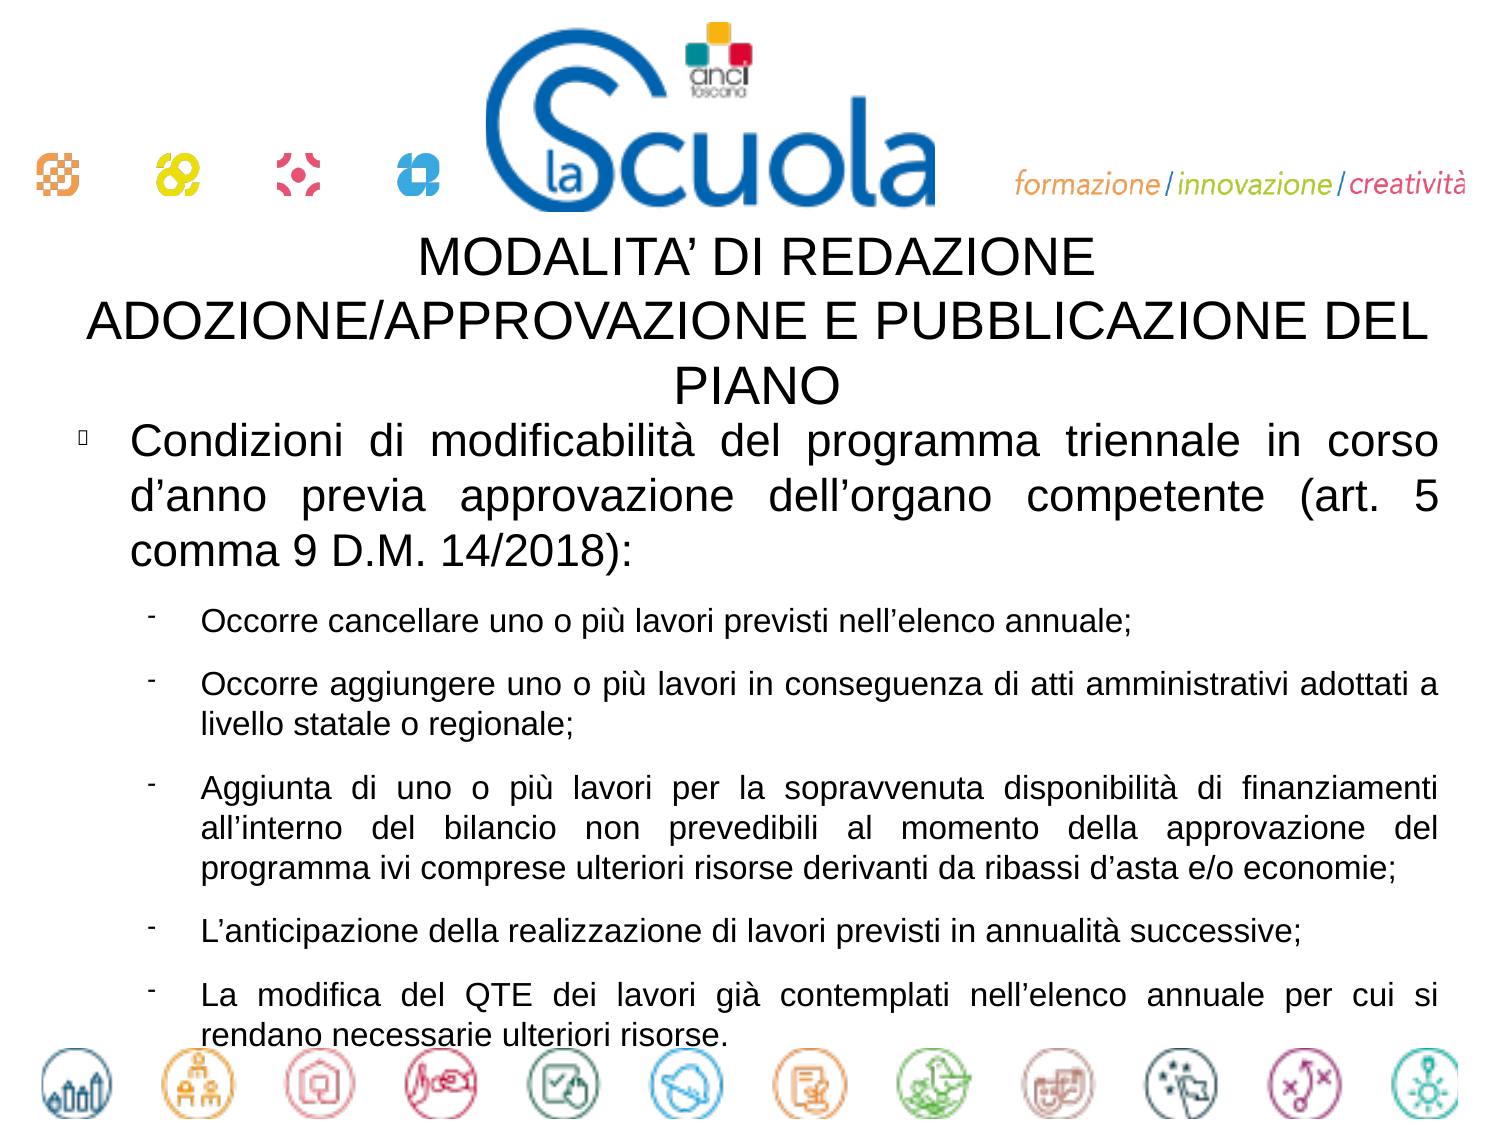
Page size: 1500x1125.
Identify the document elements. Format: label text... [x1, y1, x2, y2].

text_box MODALITA’ DI REDAZIONE ADOZIONE/APPROVAZIONE E PUBBLICAZIONE DEL PIANO [82, 224, 1433, 410]
text_box Condizioni di modificabilità del programma triennale in corso d’anno previa approvazione dell’organo competente (art. 5 comma 9 D.M. 14/2018): Occorre cancellare uno o più lavori previsti nell’elenco annuale; Occorre aggiungere uno o più lavori in conseguenza di atti amministrativi adottati a livello statale o regionale; Aggiunta di uno o più lavori per la sopravvenuta disponibilità di finanziamenti all’interno del bilancio non prevedibili al momento della approvazione del programma ivi comprese ulteriori risorse derivanti da ribassi d’asta e/o economie; L’anticipazione della realizzazione di lavori previsti in annualità successive; La modifica del QTE dei lavori già contemplati nell’elenco annuale per cui si rendano necessarie ulteriori risorse. [58, 410, 1441, 1063]
